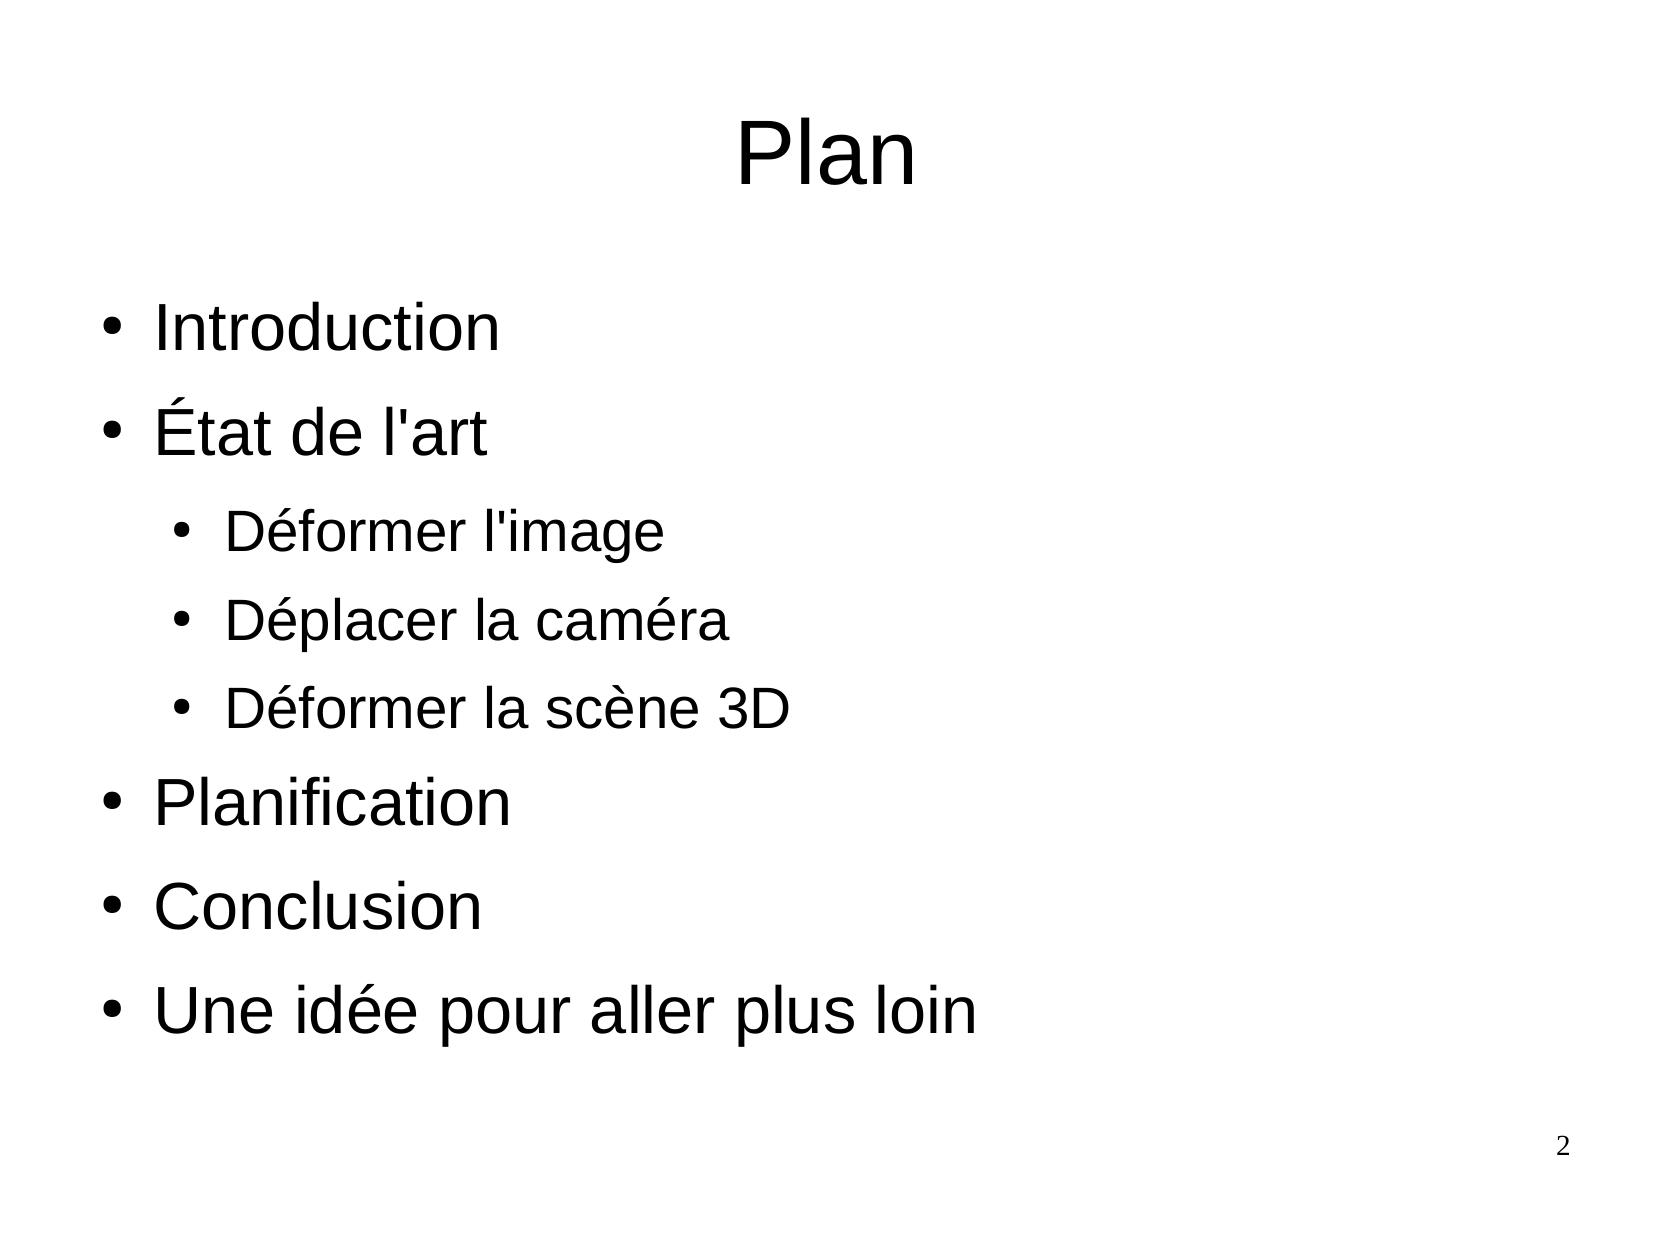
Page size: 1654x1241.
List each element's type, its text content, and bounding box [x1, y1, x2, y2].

list Introduction État de l'art Déformer l'image Déplacer la caméra Déformer la scène 3D Planification Conclusion Une idée pour aller plus loin [82, 290, 1571, 1094]
title Plan [82, 56, 1571, 250]
